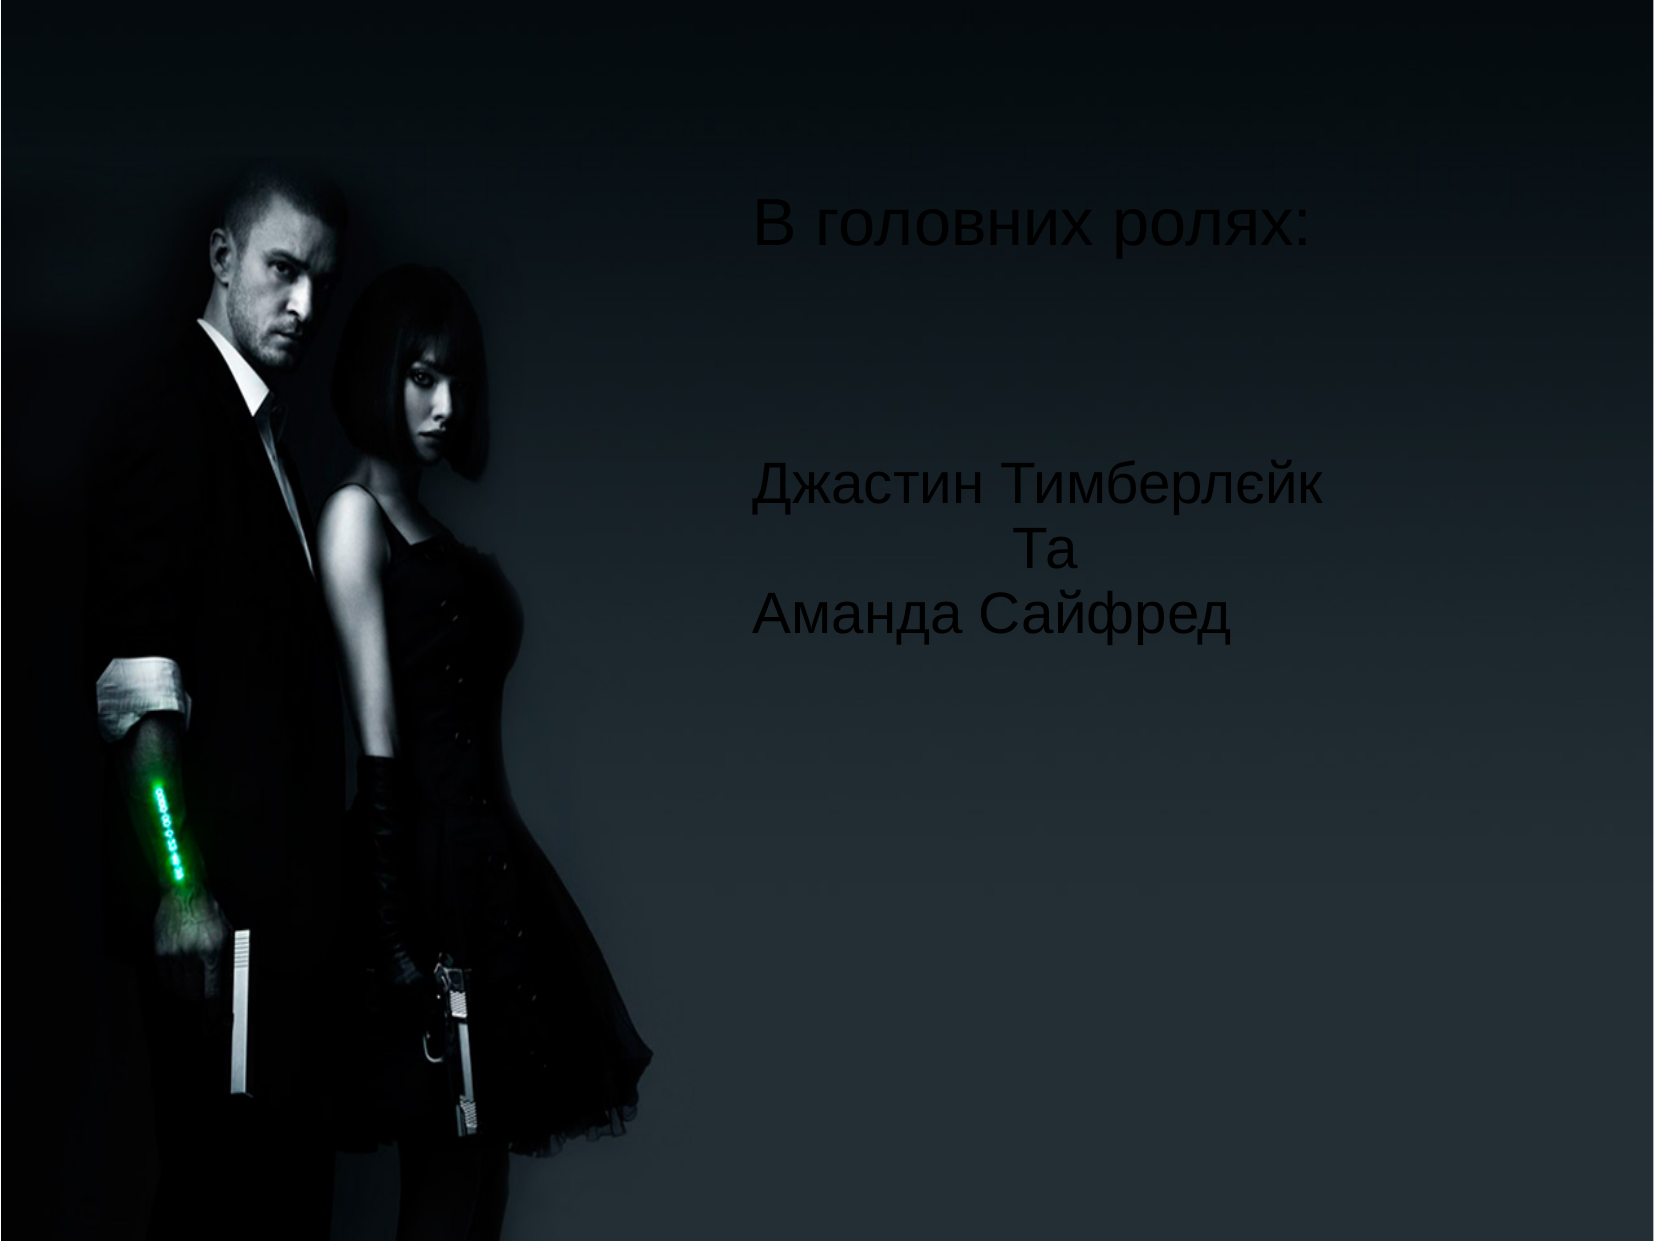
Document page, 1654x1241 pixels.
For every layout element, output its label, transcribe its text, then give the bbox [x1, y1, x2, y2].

text_box В головних ролях: [738, 177, 1359, 267]
text_box Джастин Тимберлєйк Та Аманда Сайфред [738, 442, 1359, 798]
picture [1, 0, 1654, 1241]
